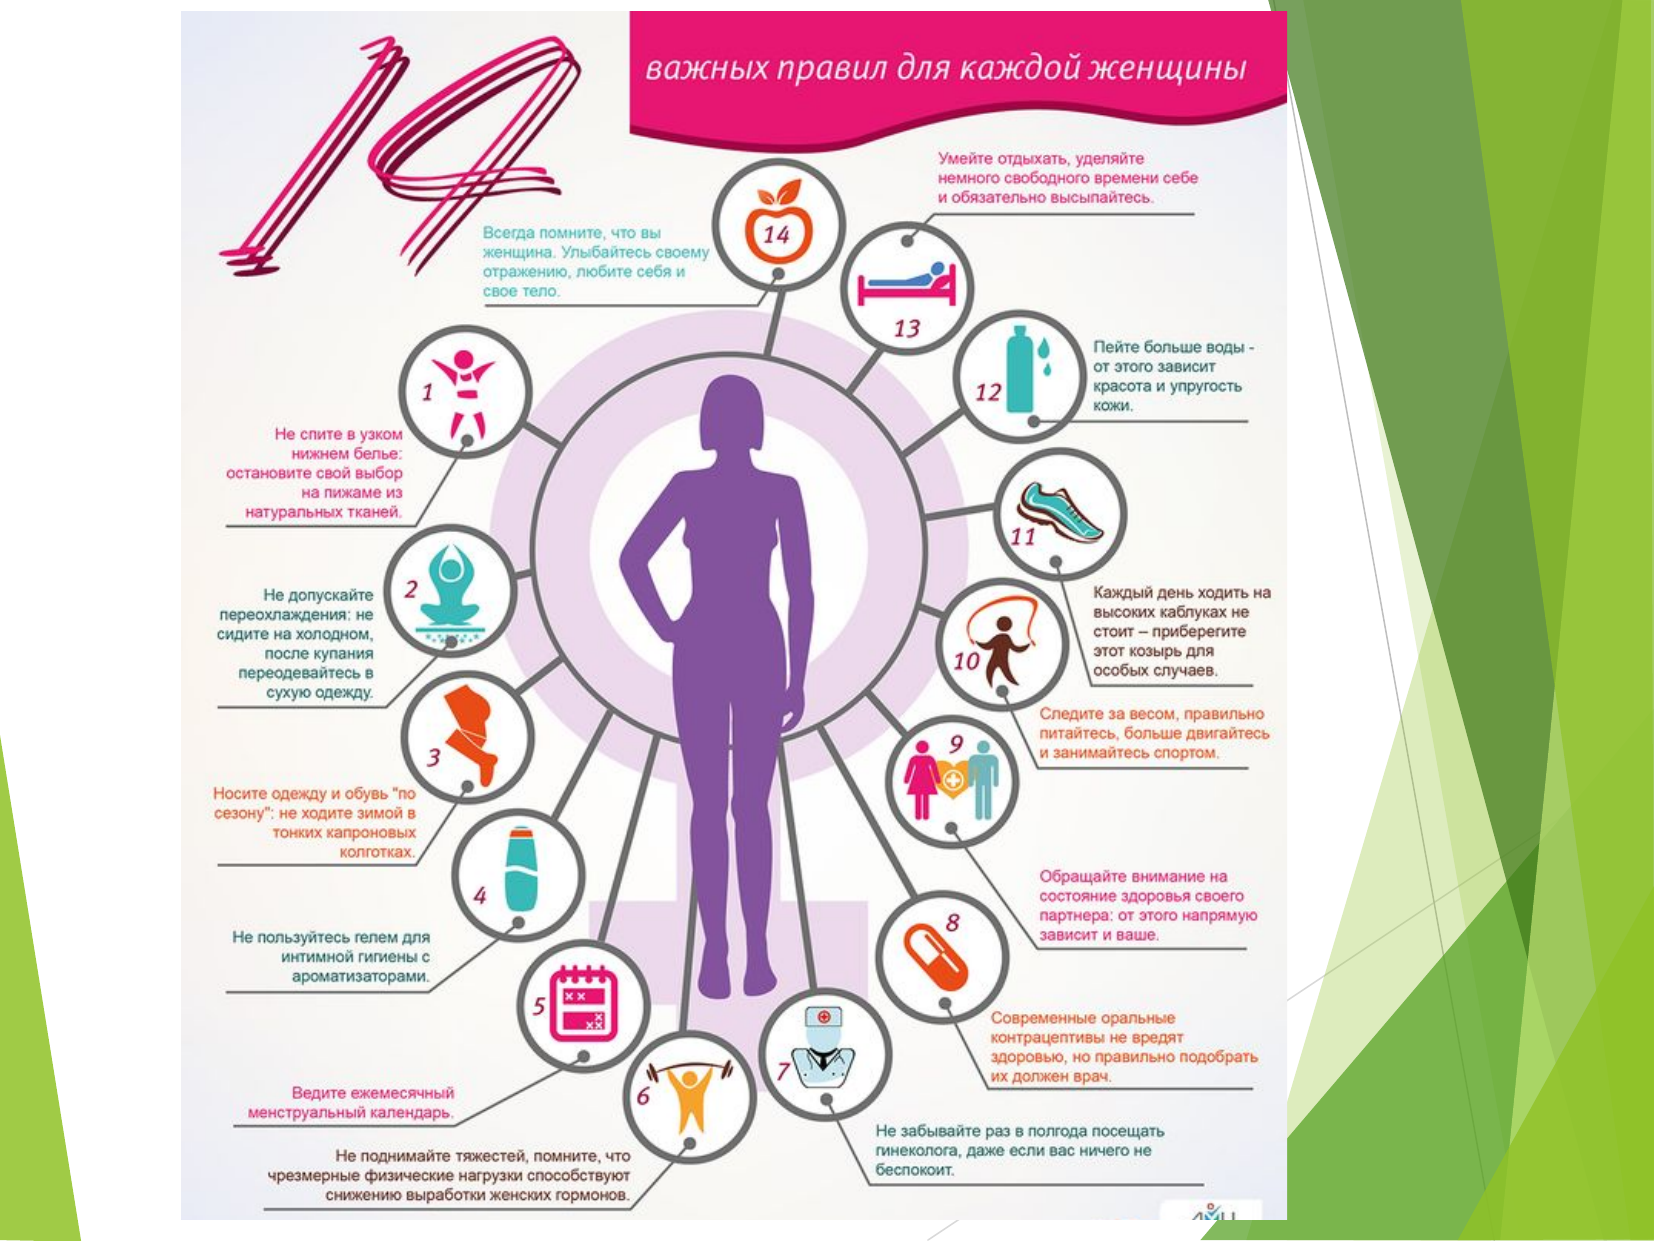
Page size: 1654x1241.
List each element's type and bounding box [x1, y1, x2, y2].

picture [181, 11, 1288, 1220]
